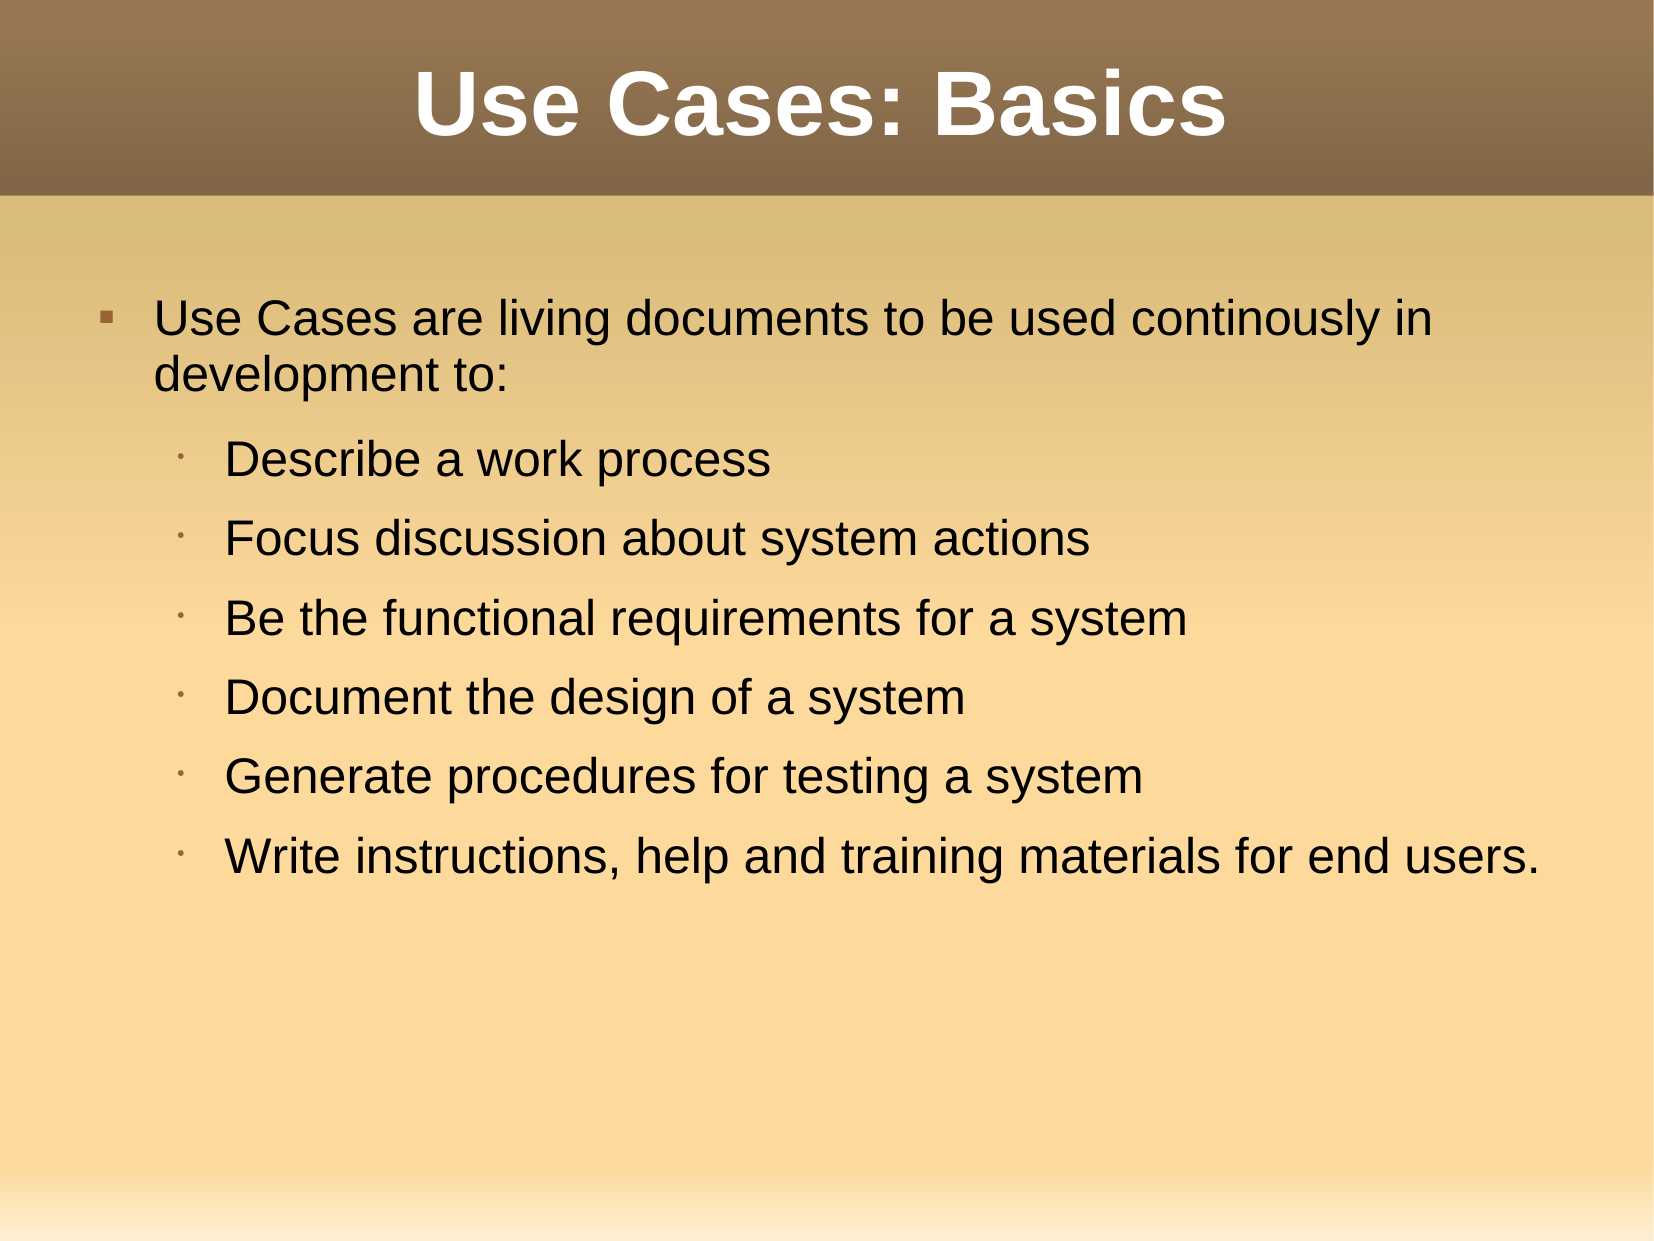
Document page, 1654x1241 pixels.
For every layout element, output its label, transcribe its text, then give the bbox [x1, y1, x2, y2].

list Use Cases are living documents to be used continously in development to: Describe a work process Focus discussion about system actions Be the functional requirements for a system Document the design of a system Generate procedures for testing a system Write instructions, help and training materials for end users. [82, 290, 1571, 1094]
picture [0, 0, 1654, 1241]
title Use Cases: Basics [76, 7, 1565, 200]
